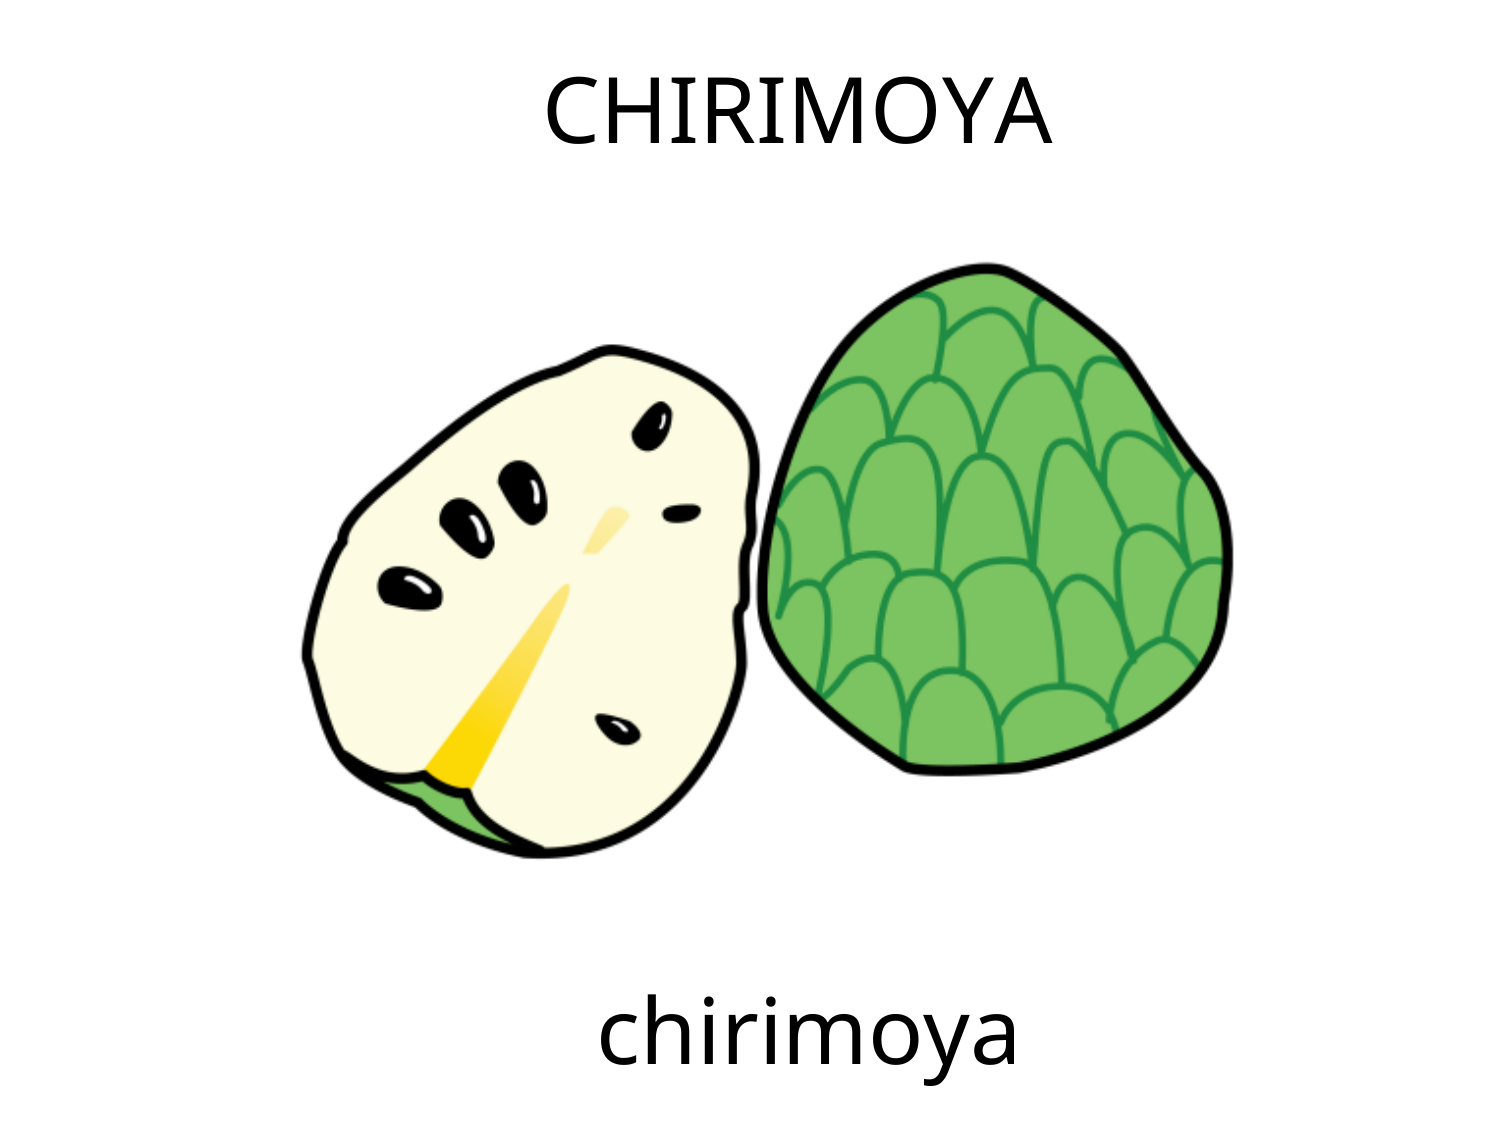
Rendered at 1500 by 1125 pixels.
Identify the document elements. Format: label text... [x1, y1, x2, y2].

picture [277, 171, 1259, 964]
title CHIRIMOYA [194, 42, 1402, 171]
text_box chirimoya [206, 964, 1414, 1092]
